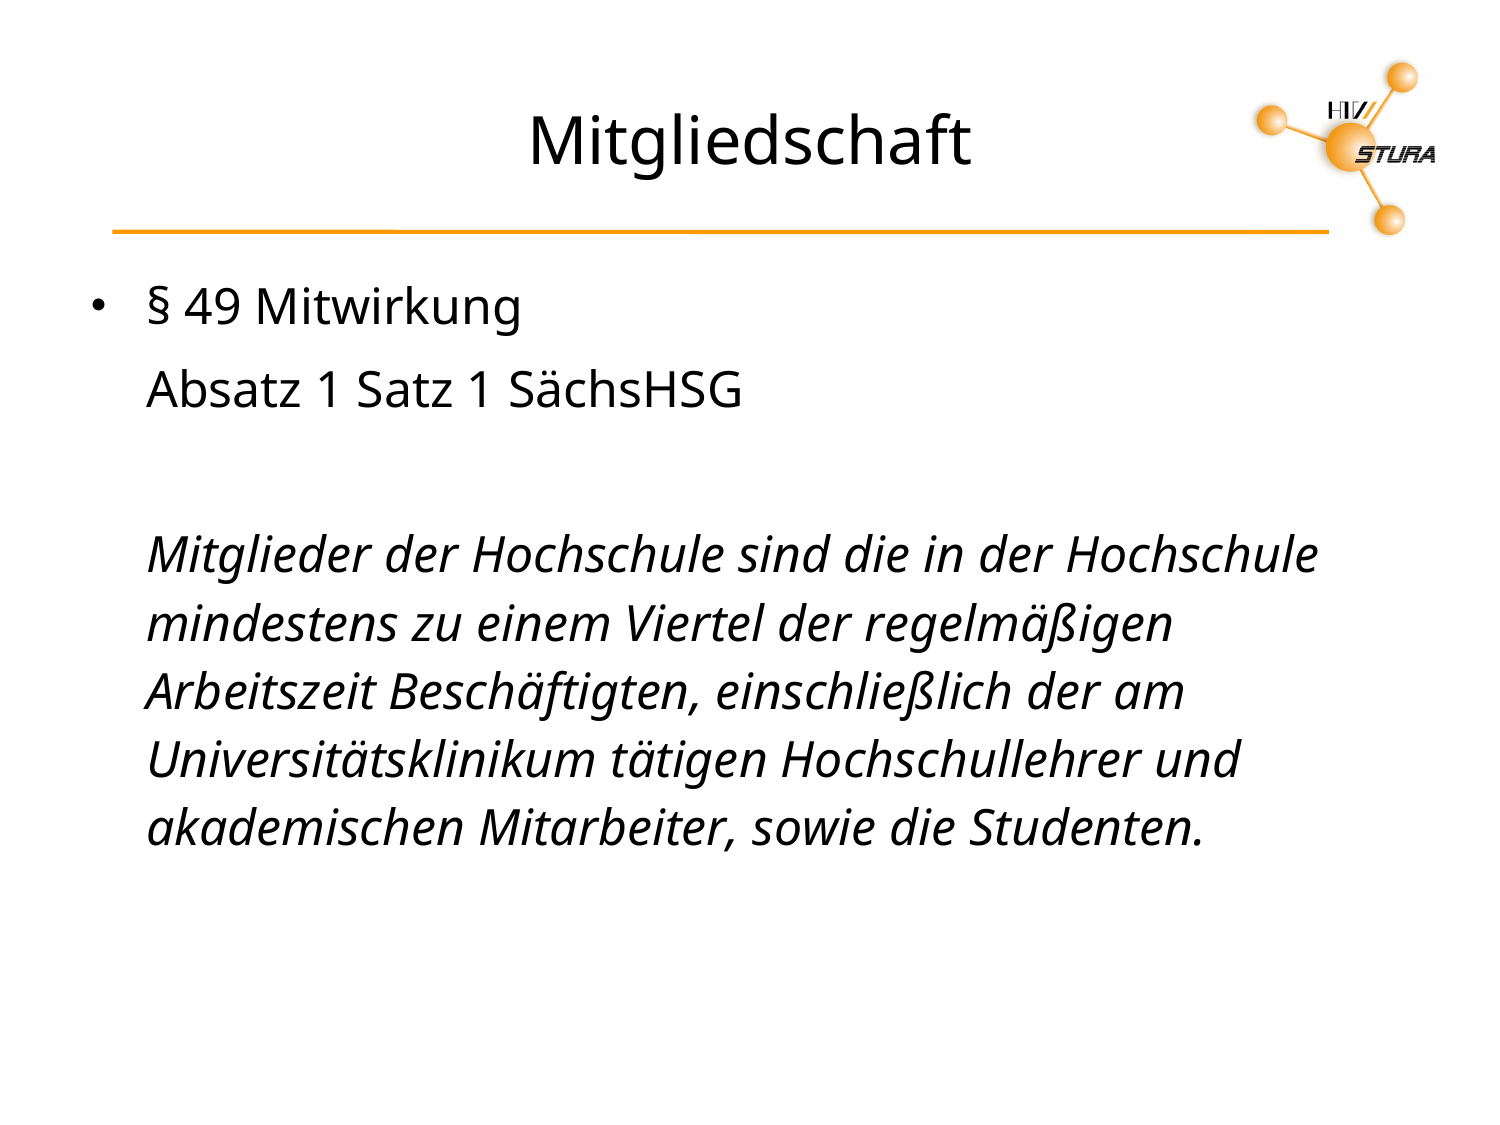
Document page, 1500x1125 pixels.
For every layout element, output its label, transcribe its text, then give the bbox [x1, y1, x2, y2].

title Mitgliedschaft [75, 44, 1425, 233]
list § 49 Mitwirkung Absatz 1 Satz 1 SächsHSG Mitglieder der Hochschule sind die in der Hochschule mindestens zu einem Viertel der regelmäßigen Arbeitszeit Beschäftigten, einschließlich der am Universitätsklinikum tätigen Hochschullehrer und akademischen Mitarbeiter, sowie die Studenten. [75, 263, 1425, 1006]
picture [1246, 54, 1435, 242]
